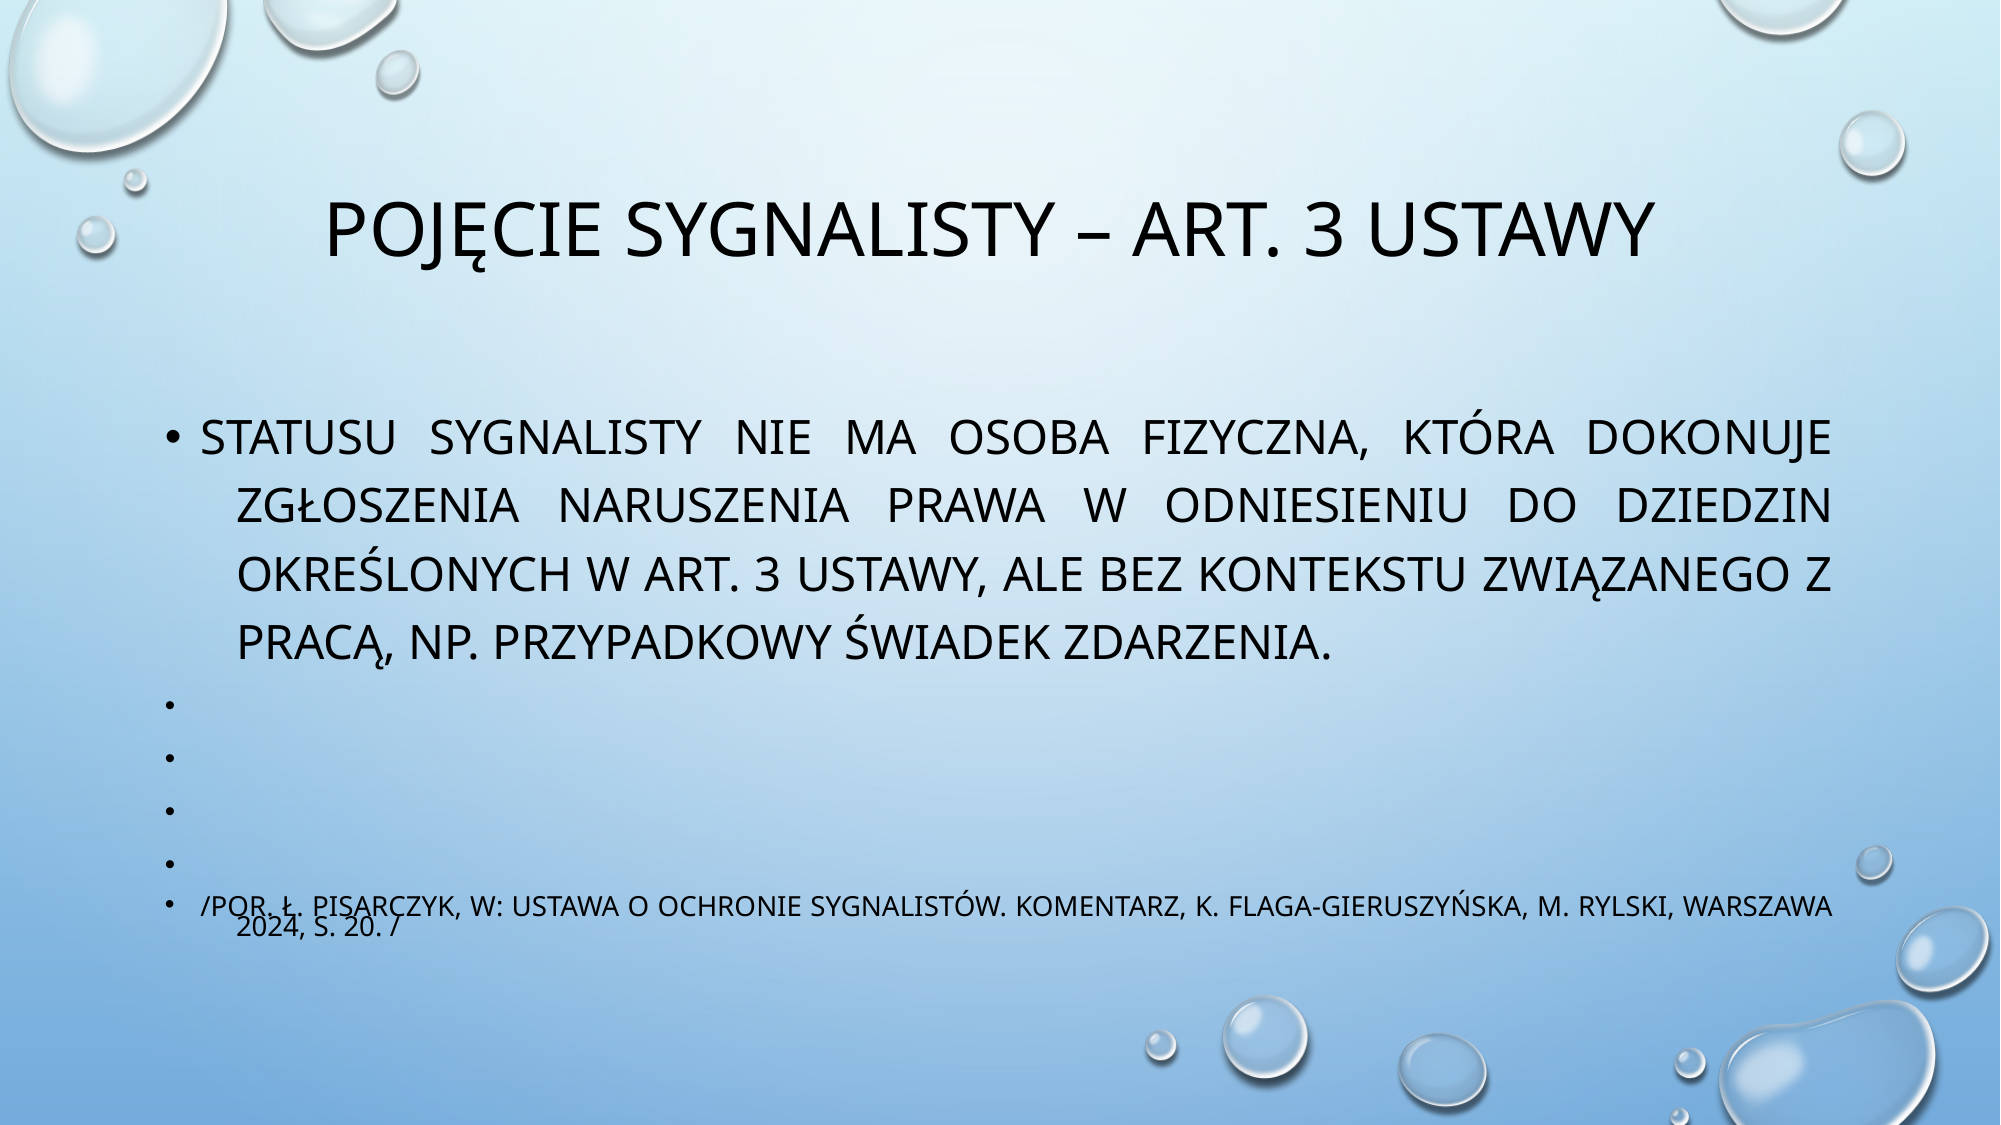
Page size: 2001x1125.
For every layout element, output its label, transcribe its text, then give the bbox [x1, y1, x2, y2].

list Statusu sygnalisty nie ma osoba fizyczna, która dokonuje zgłoszenia naruszenia prawa w odniesieniu do dziedzin określonych w art. 3 ustawy, ale bez kontekstu związanego z pracą, np. przypadkowy świadek zdarzenia. /Por. Ł. Pisarczyk, w: Ustawa o ochronie sygnalistów. Komentarz, K. Flaga-Gieruszyńska, M. Rylski, Warszawa 2024, s. 20. / [149, 388, 1850, 950]
title Pojęcie sygnalisty – art. 3 ustawy [149, 101, 1851, 364]
